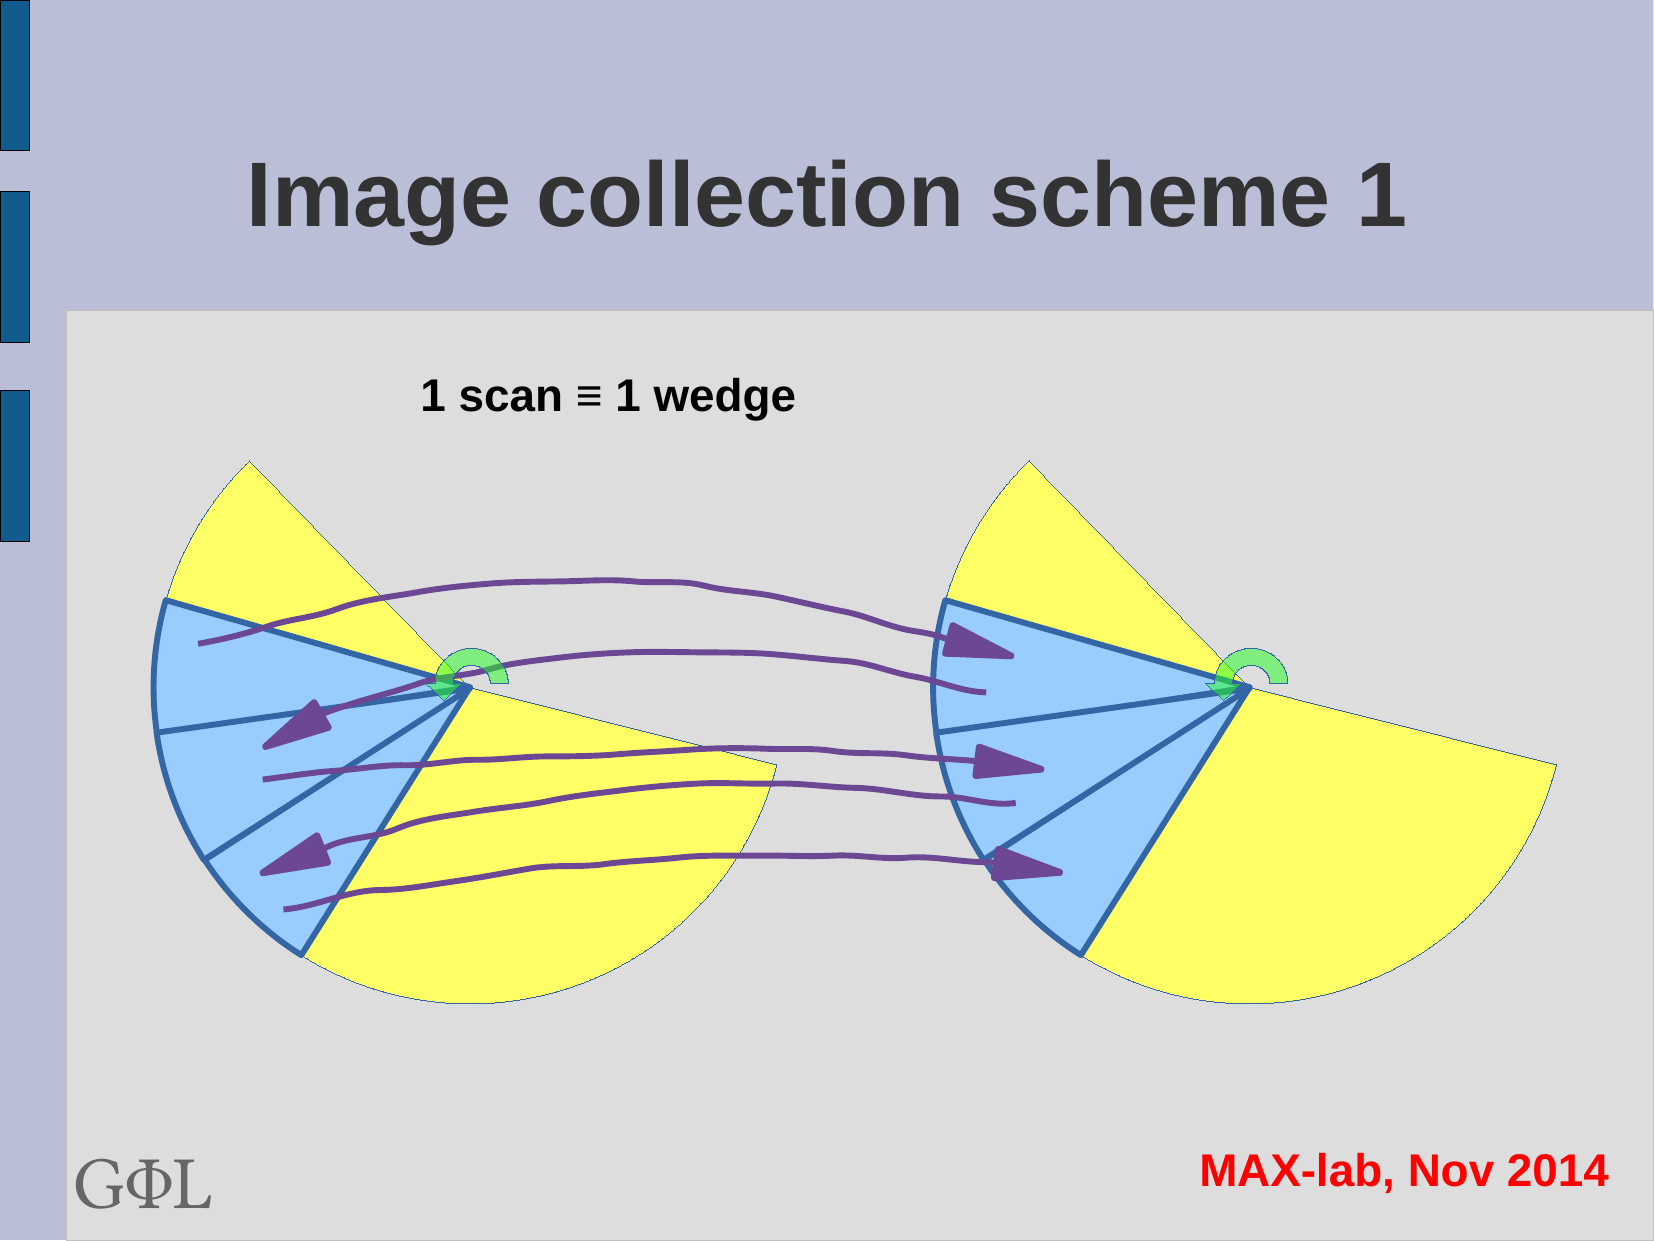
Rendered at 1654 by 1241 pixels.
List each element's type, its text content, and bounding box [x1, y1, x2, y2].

text_box 1 scan ≡ 1 wedge [377, 330, 839, 461]
text_box [933, 460, 1557, 1004]
title Image collection scheme 1 [121, 91, 1534, 299]
text_box [153, 460, 777, 1004]
